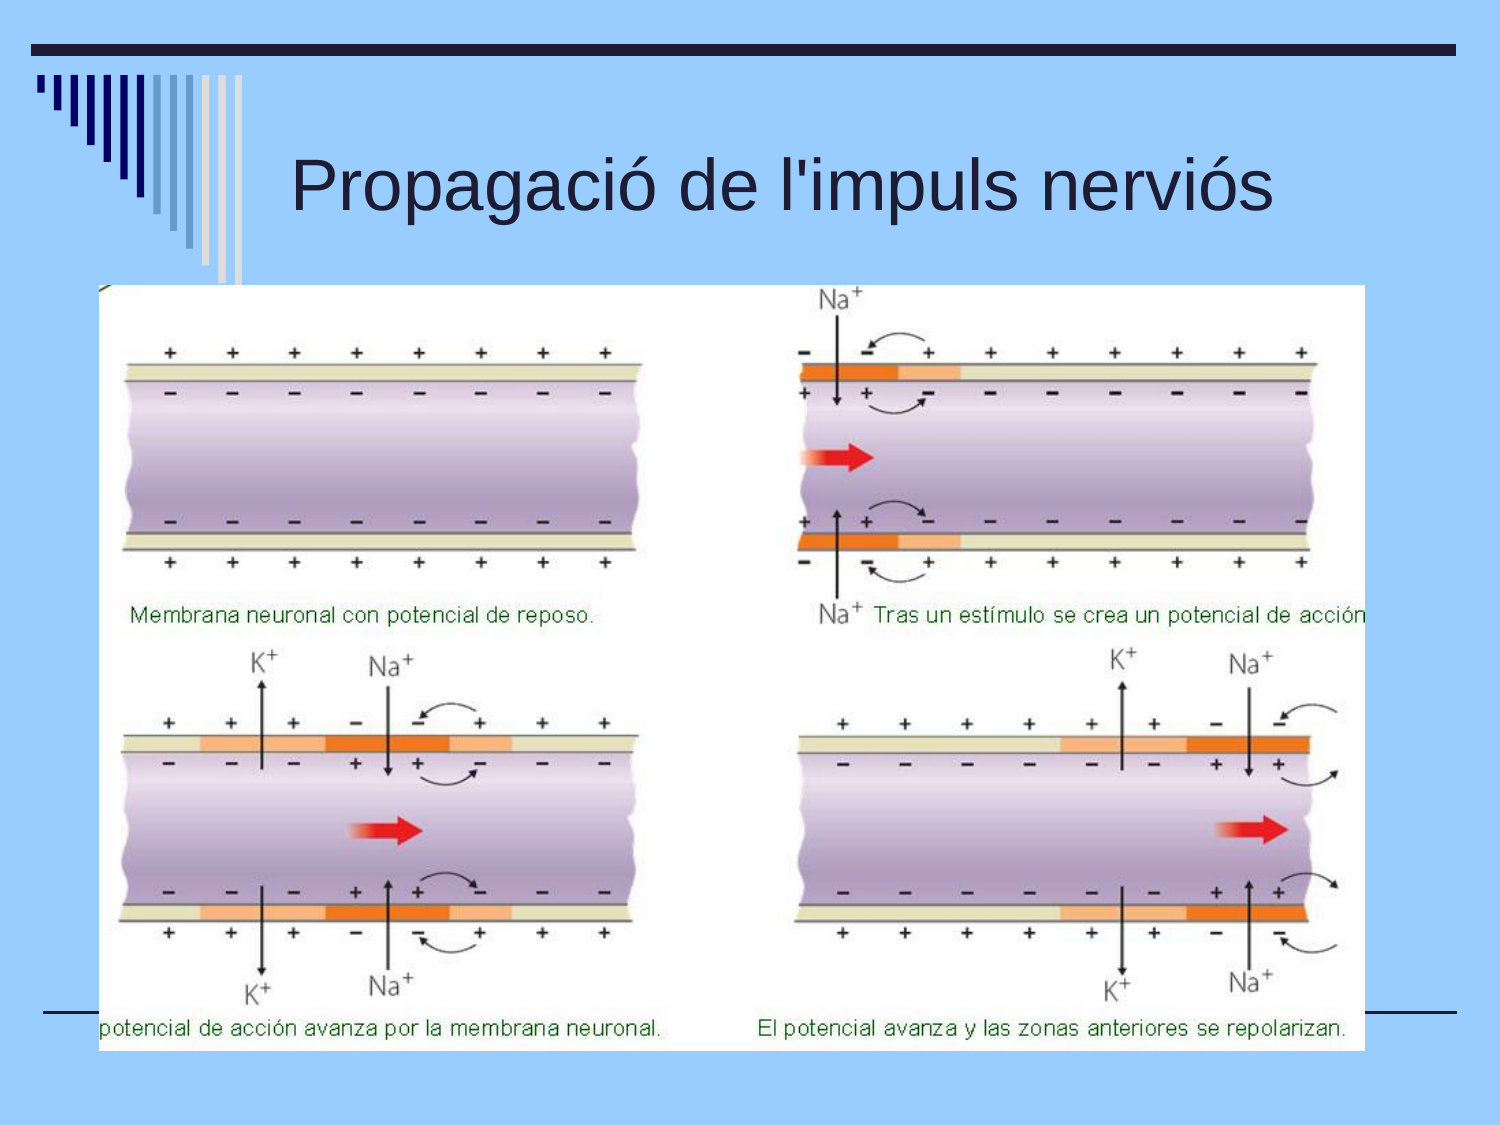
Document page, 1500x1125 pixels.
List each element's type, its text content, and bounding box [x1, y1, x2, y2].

title Propagació de l'impuls nerviós [274, 75, 1425, 288]
text_box [99, 285, 1365, 1051]
